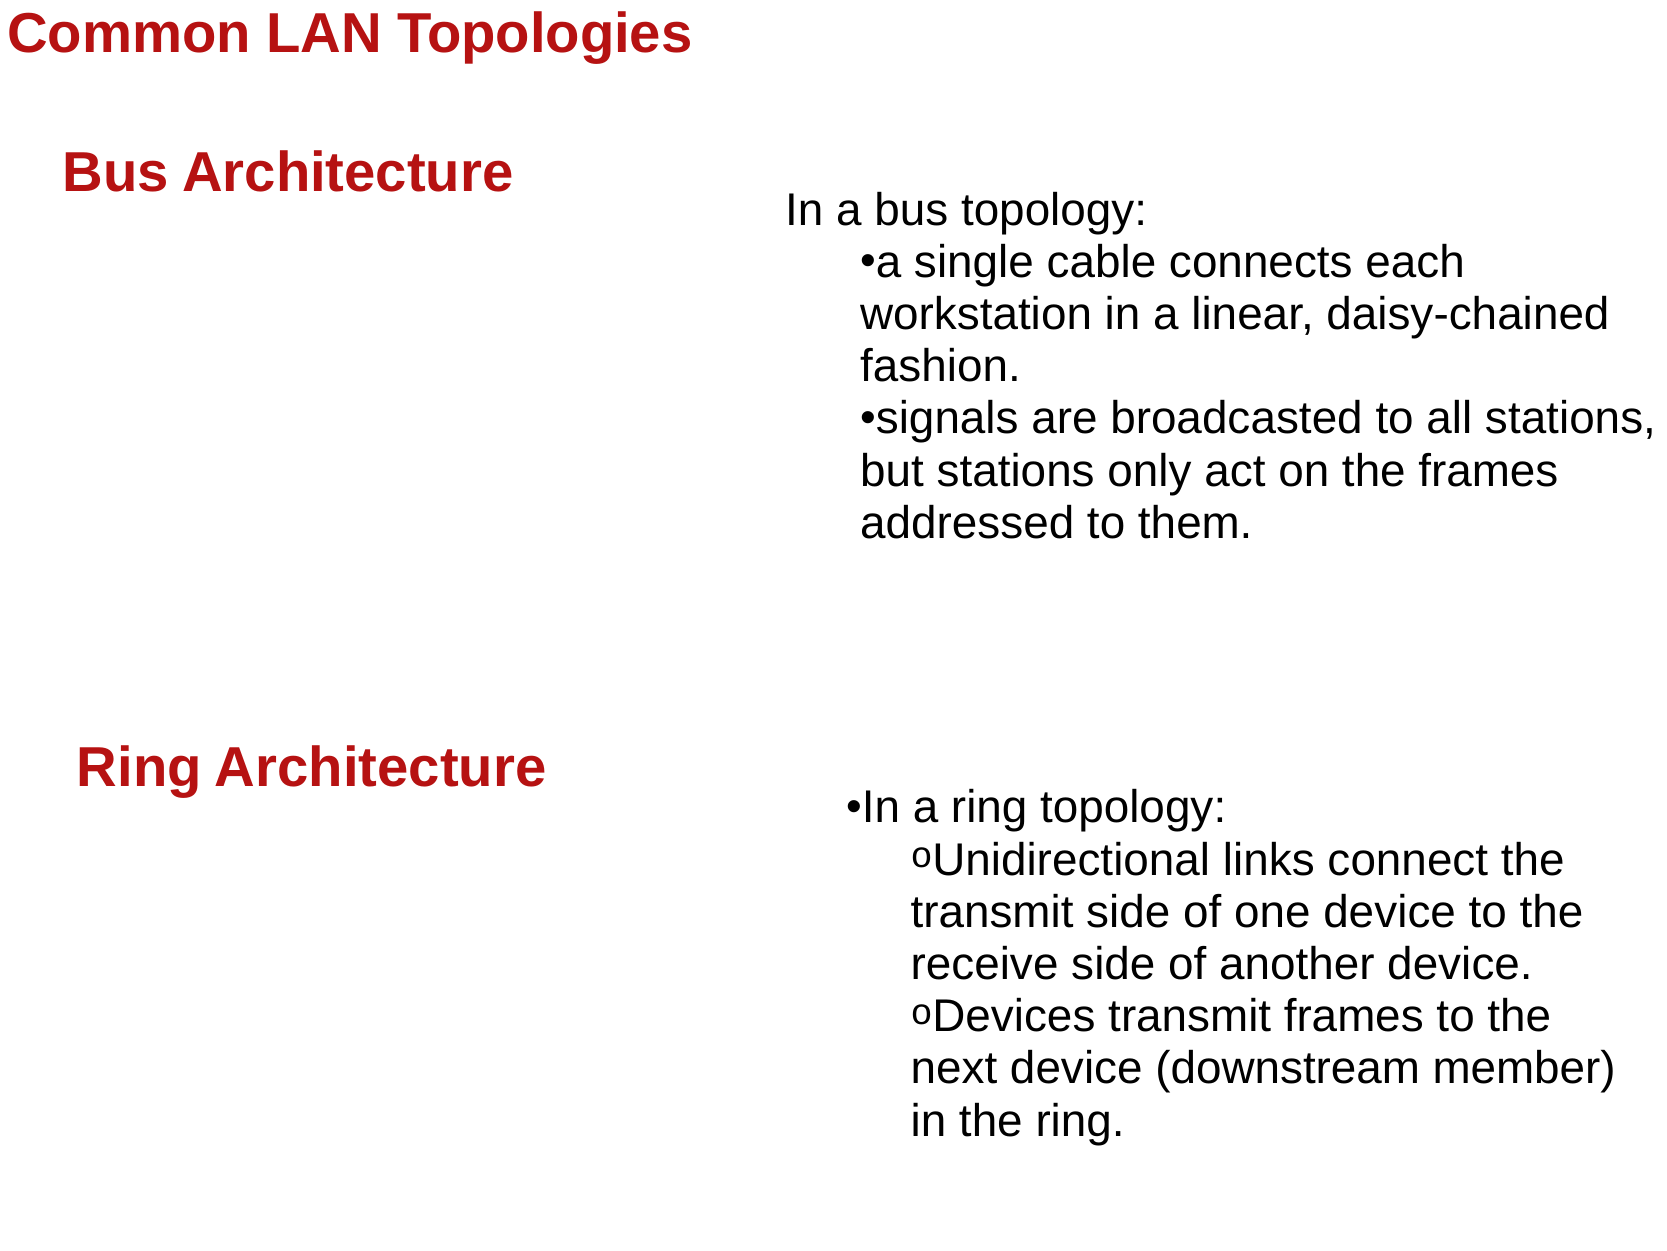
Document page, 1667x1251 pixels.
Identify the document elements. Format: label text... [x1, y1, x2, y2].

text_box Common LAN Topologies [7, 1, 708, 66]
text_box In a ring topology: Unidirectional links connect the transmit side of one device to the receive side of another device. Devices transmit frames to the next device (downstream member) in the ring. [771, 781, 1646, 1147]
text_box Bus Architecture [62, 139, 530, 205]
text_box In a bus topology: a single cable connects each workstation in a linear, daisy-chained fashion. signals are broadcasted to all stations, but stations only act on the frames addressed to them. [785, 183, 1660, 584]
text_box Ring Architecture [76, 734, 562, 799]
